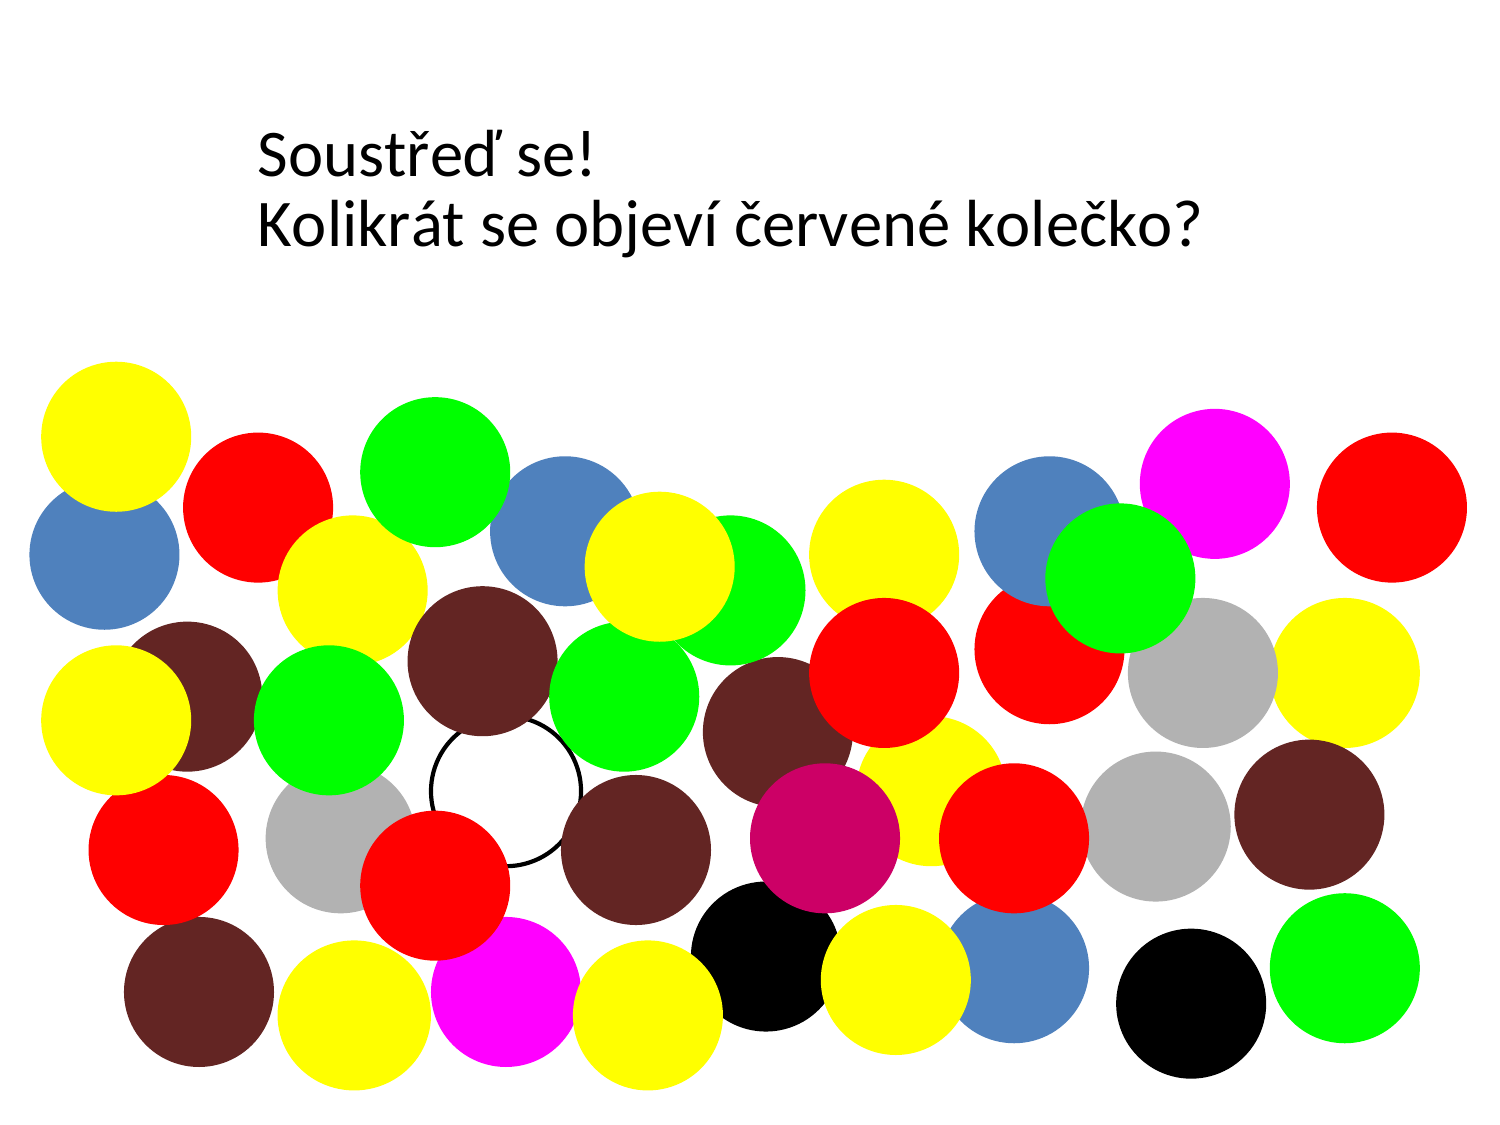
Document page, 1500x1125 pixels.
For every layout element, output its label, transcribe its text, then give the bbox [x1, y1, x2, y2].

text_box [1316, 432, 1467, 583]
text_box [29, 361, 192, 630]
text_box Kolikrát se objeví červené kolečko? [242, 172, 1220, 269]
text_box [1116, 928, 1267, 1079]
text_box [974, 408, 1420, 890]
text_box Soustřeď se! [243, 101, 613, 198]
text_box [41, 397, 1231, 1091]
text_box [1269, 893, 1420, 1044]
